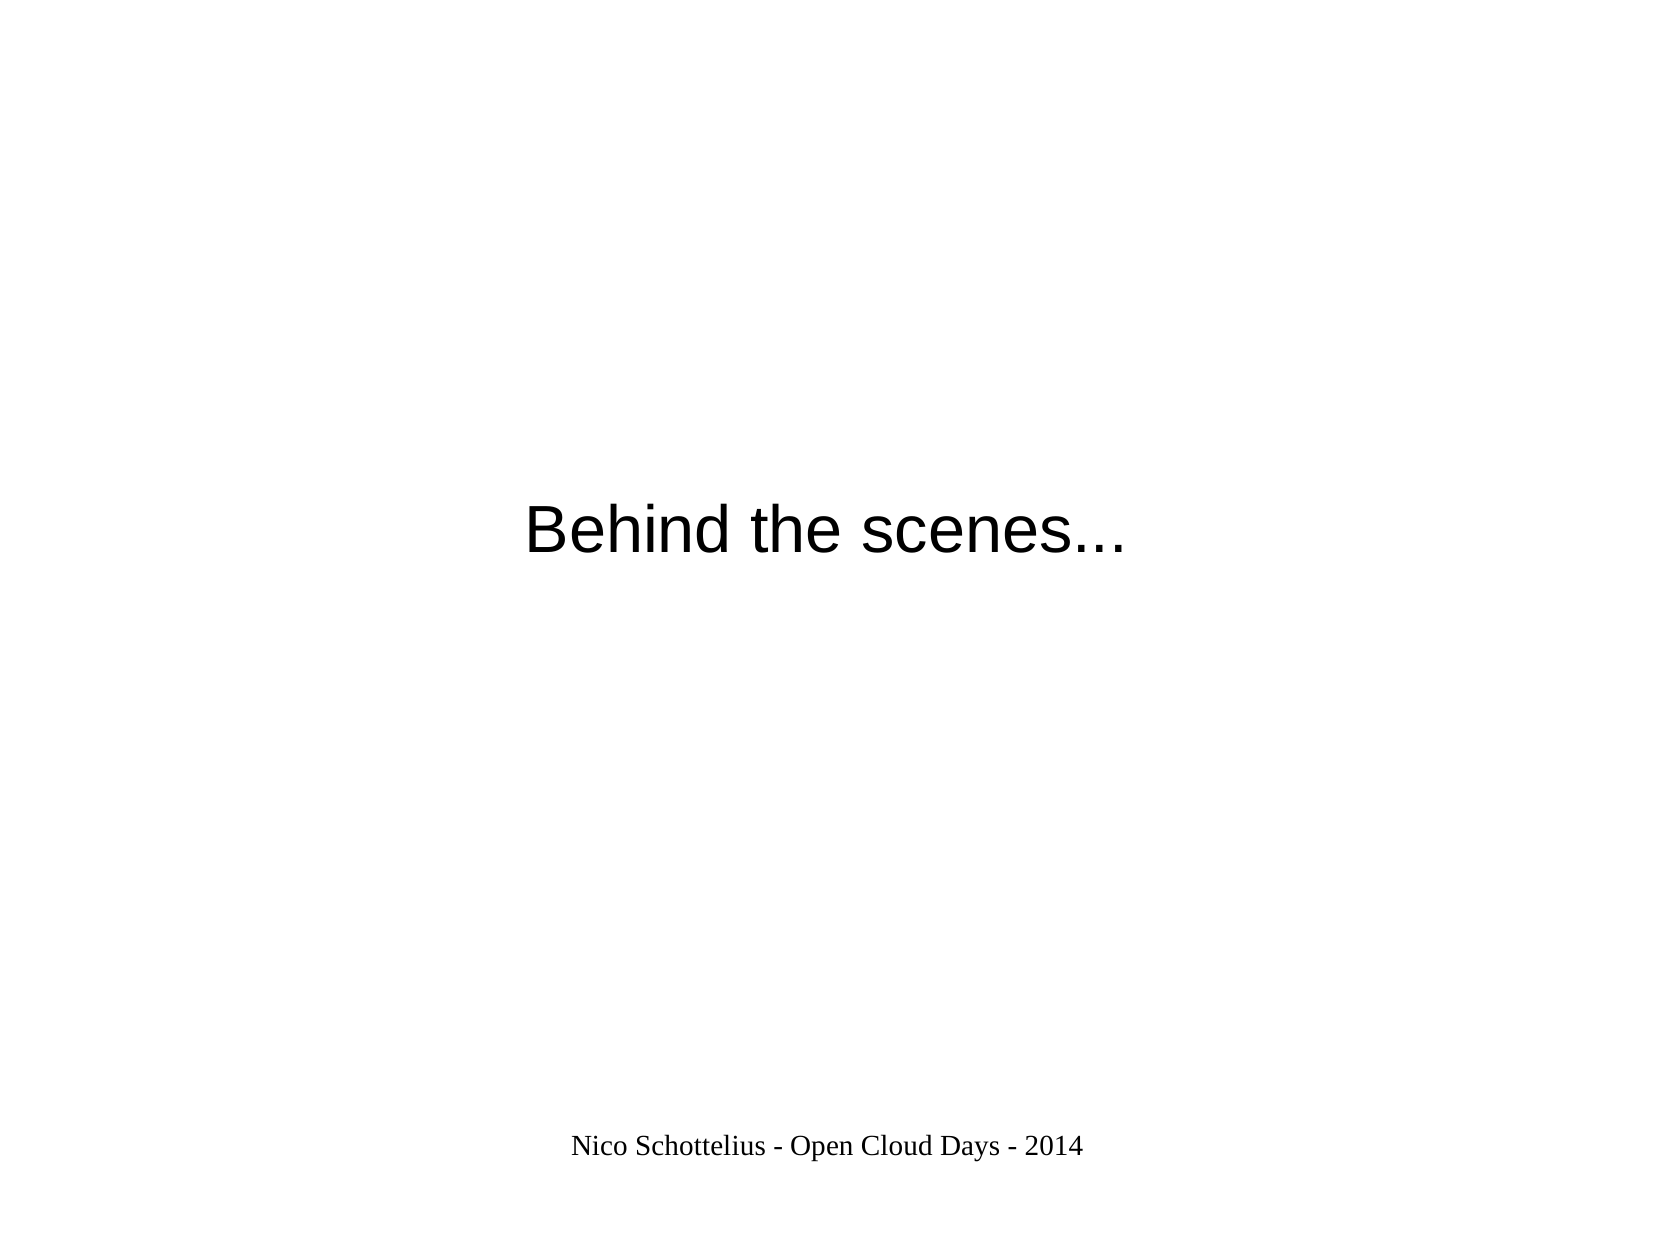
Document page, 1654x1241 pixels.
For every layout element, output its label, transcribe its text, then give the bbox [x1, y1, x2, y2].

subtitle Behind the scenes... [82, 49, 1571, 1010]
